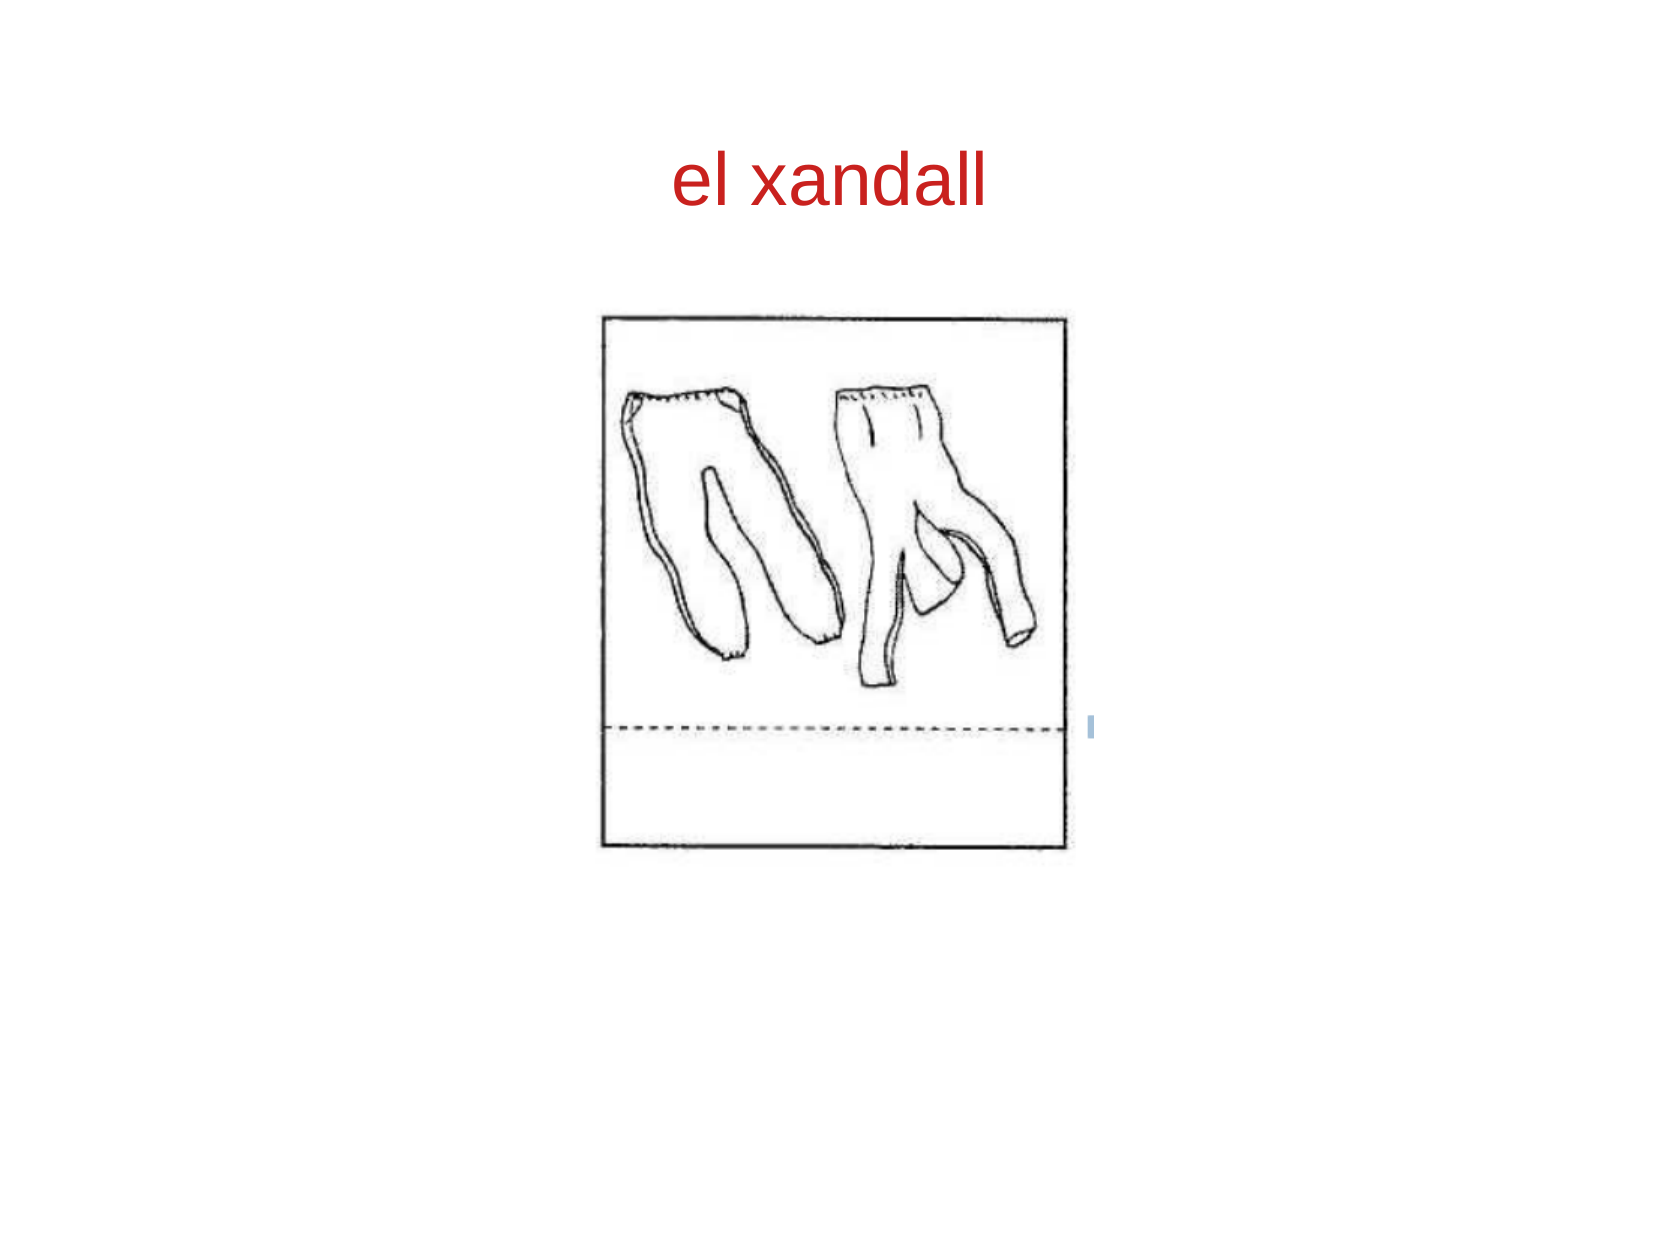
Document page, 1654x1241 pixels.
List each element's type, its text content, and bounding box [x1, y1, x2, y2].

text_box el xandall [289, 94, 1371, 257]
picture [581, 291, 1094, 873]
